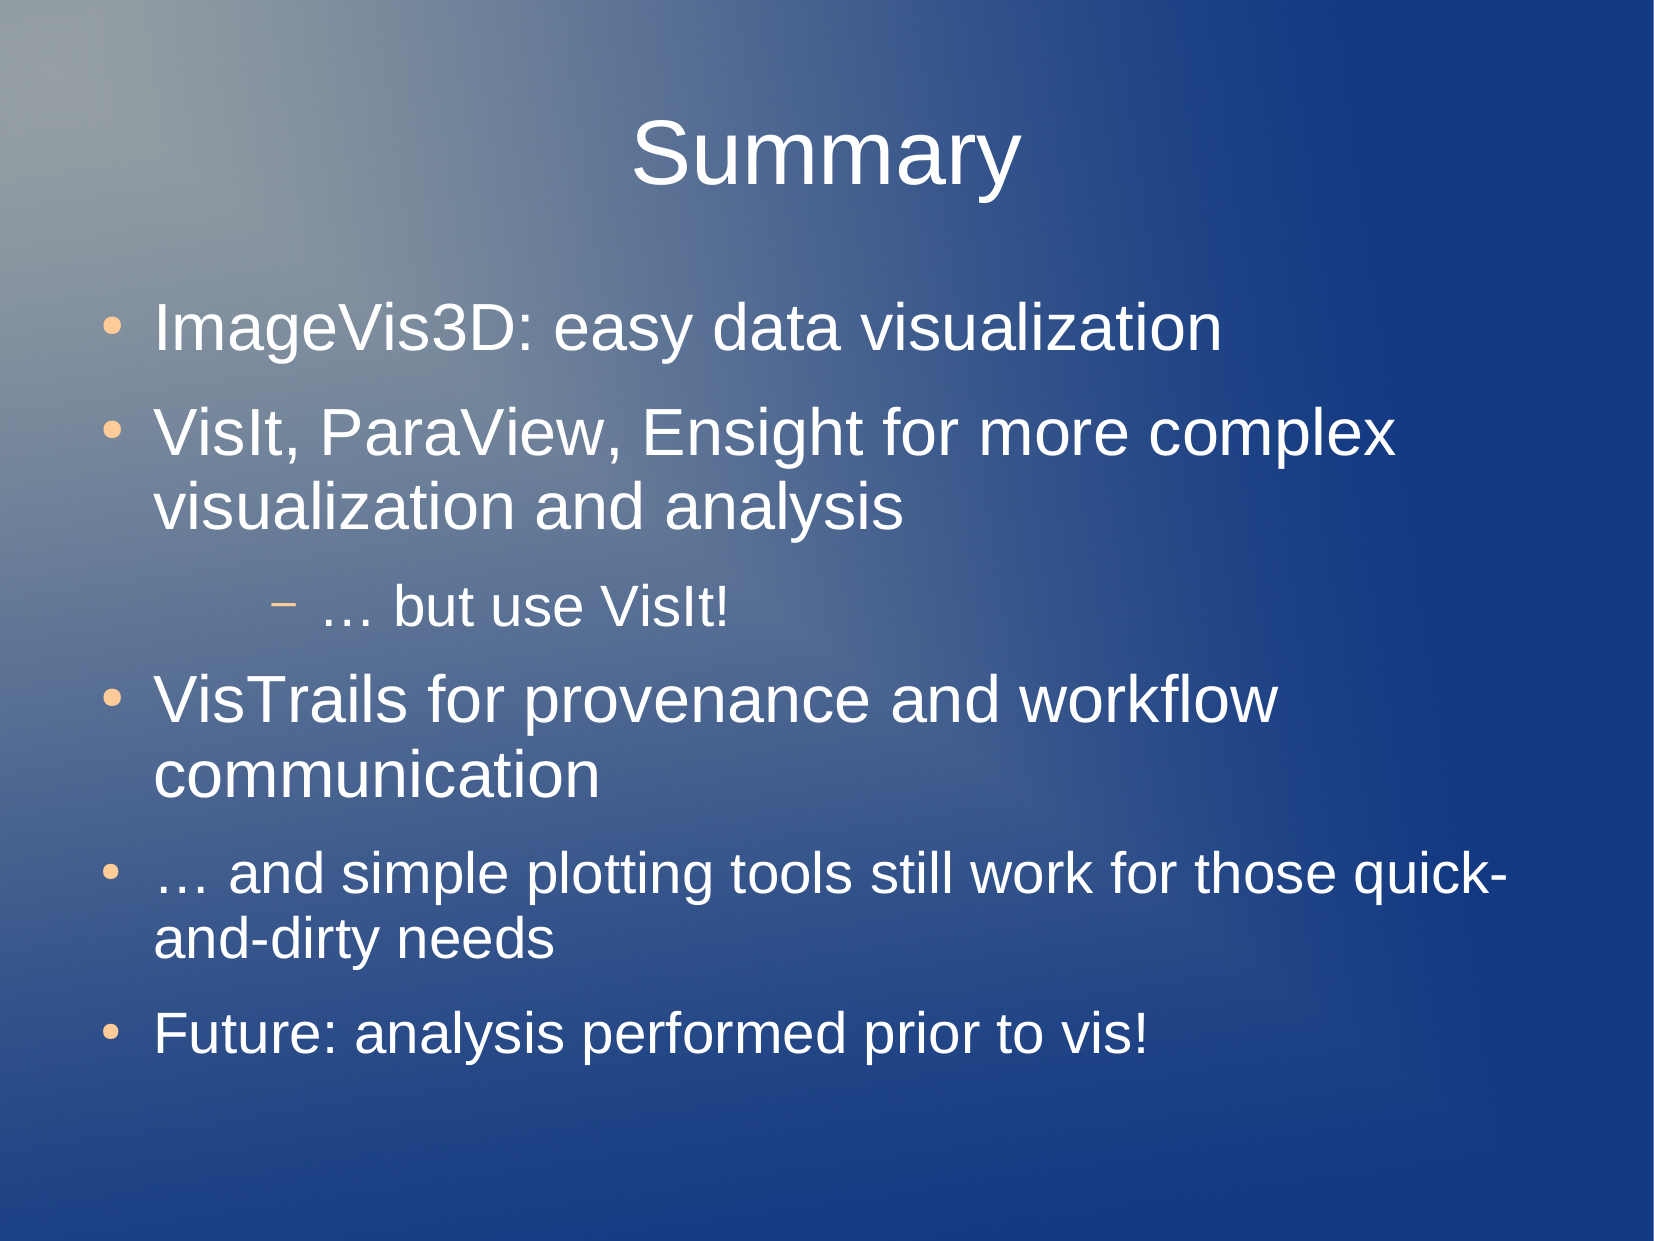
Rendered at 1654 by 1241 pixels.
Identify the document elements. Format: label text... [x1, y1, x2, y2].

list ImageVis3D: easy data visualization VisIt, ParaView, Ensight for more complex visualization and analysis … but use VisIt! VisTrails for provenance and workflow communication … and simple plotting tools still work for those quick-and-dirty needs Future: analysis performed prior to vis! [82, 290, 1571, 1094]
title Summary [82, 49, 1571, 257]
picture [0, 0, 1654, 1241]
